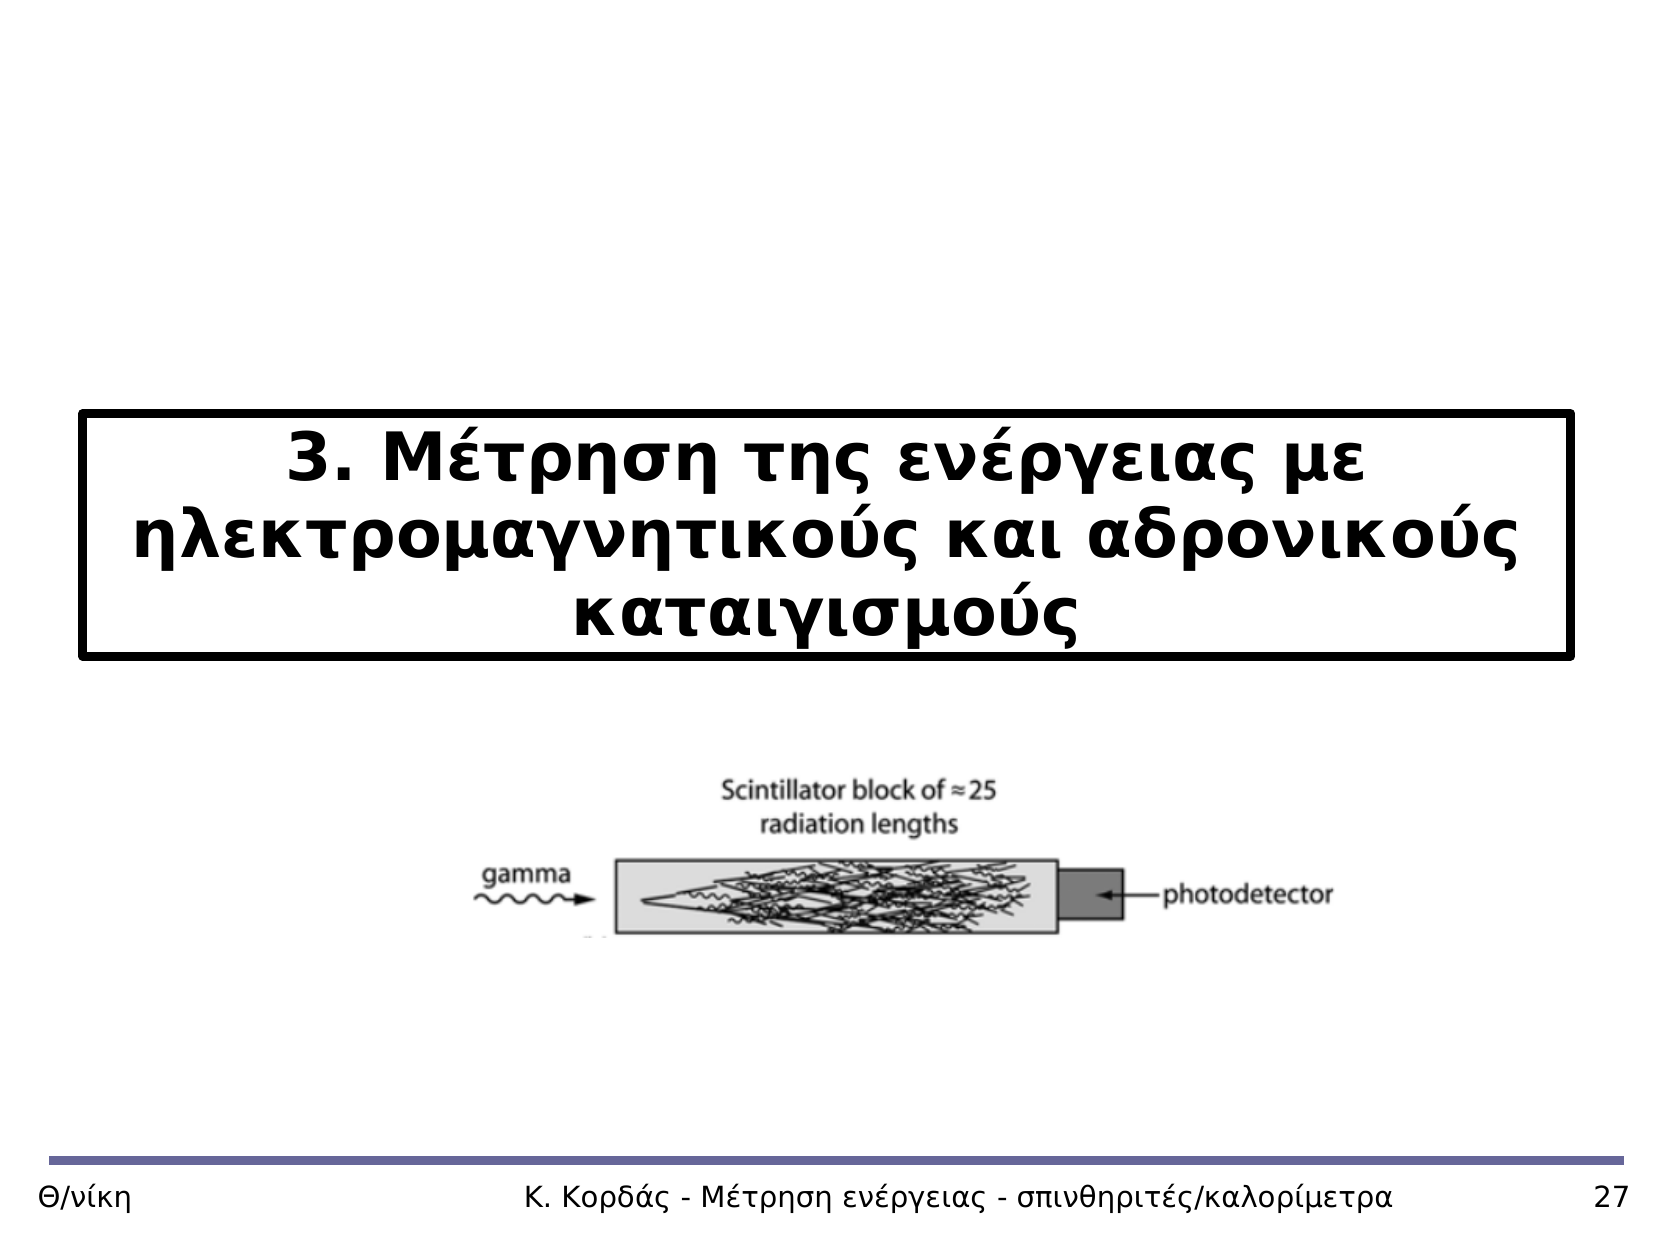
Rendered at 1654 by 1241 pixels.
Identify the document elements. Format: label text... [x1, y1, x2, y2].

subtitle 3. Μέτρηση της ενέργειας με ηλεκτρομαγνητικούς και αδρονικούς καταιγισμούς [82, 413, 1571, 657]
picture [450, 764, 1341, 938]
